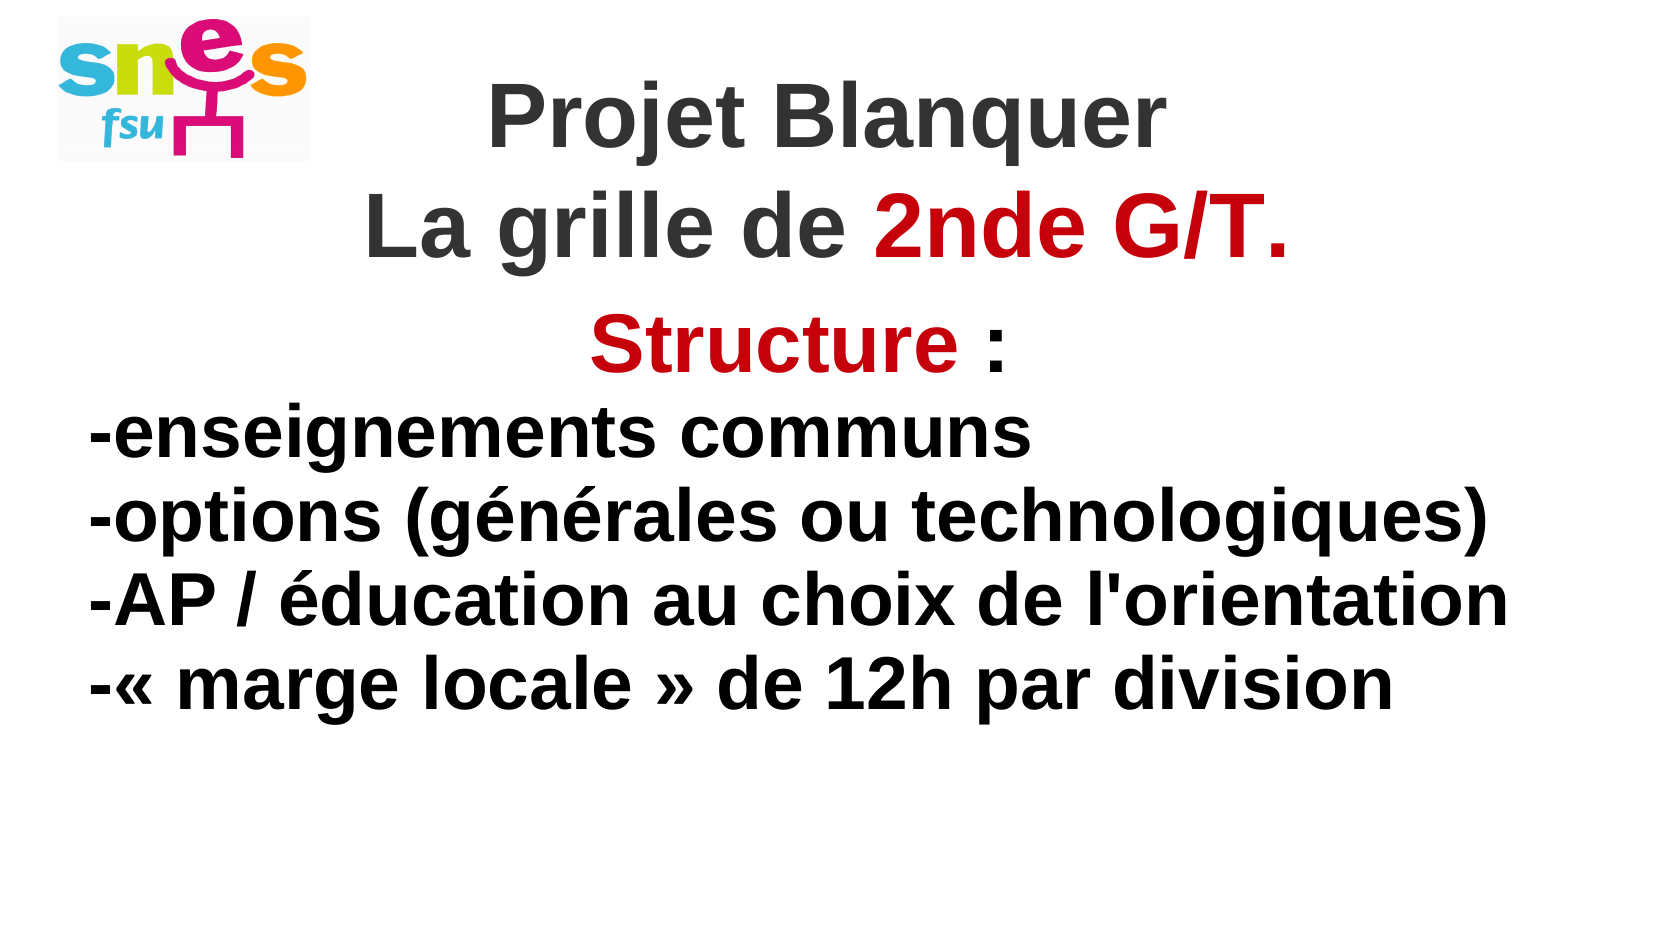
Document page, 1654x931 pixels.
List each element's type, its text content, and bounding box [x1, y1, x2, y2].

title Projet Blanquer La grille de 2nde G/T. [121, 56, 1534, 236]
text_box Structure : -enseignements communs -options (générales ou technologiques) -AP / éducation au choix de l'orientation -« marge locale » de 12h par division [73, 289, 1605, 752]
picture [58, 17, 310, 161]
